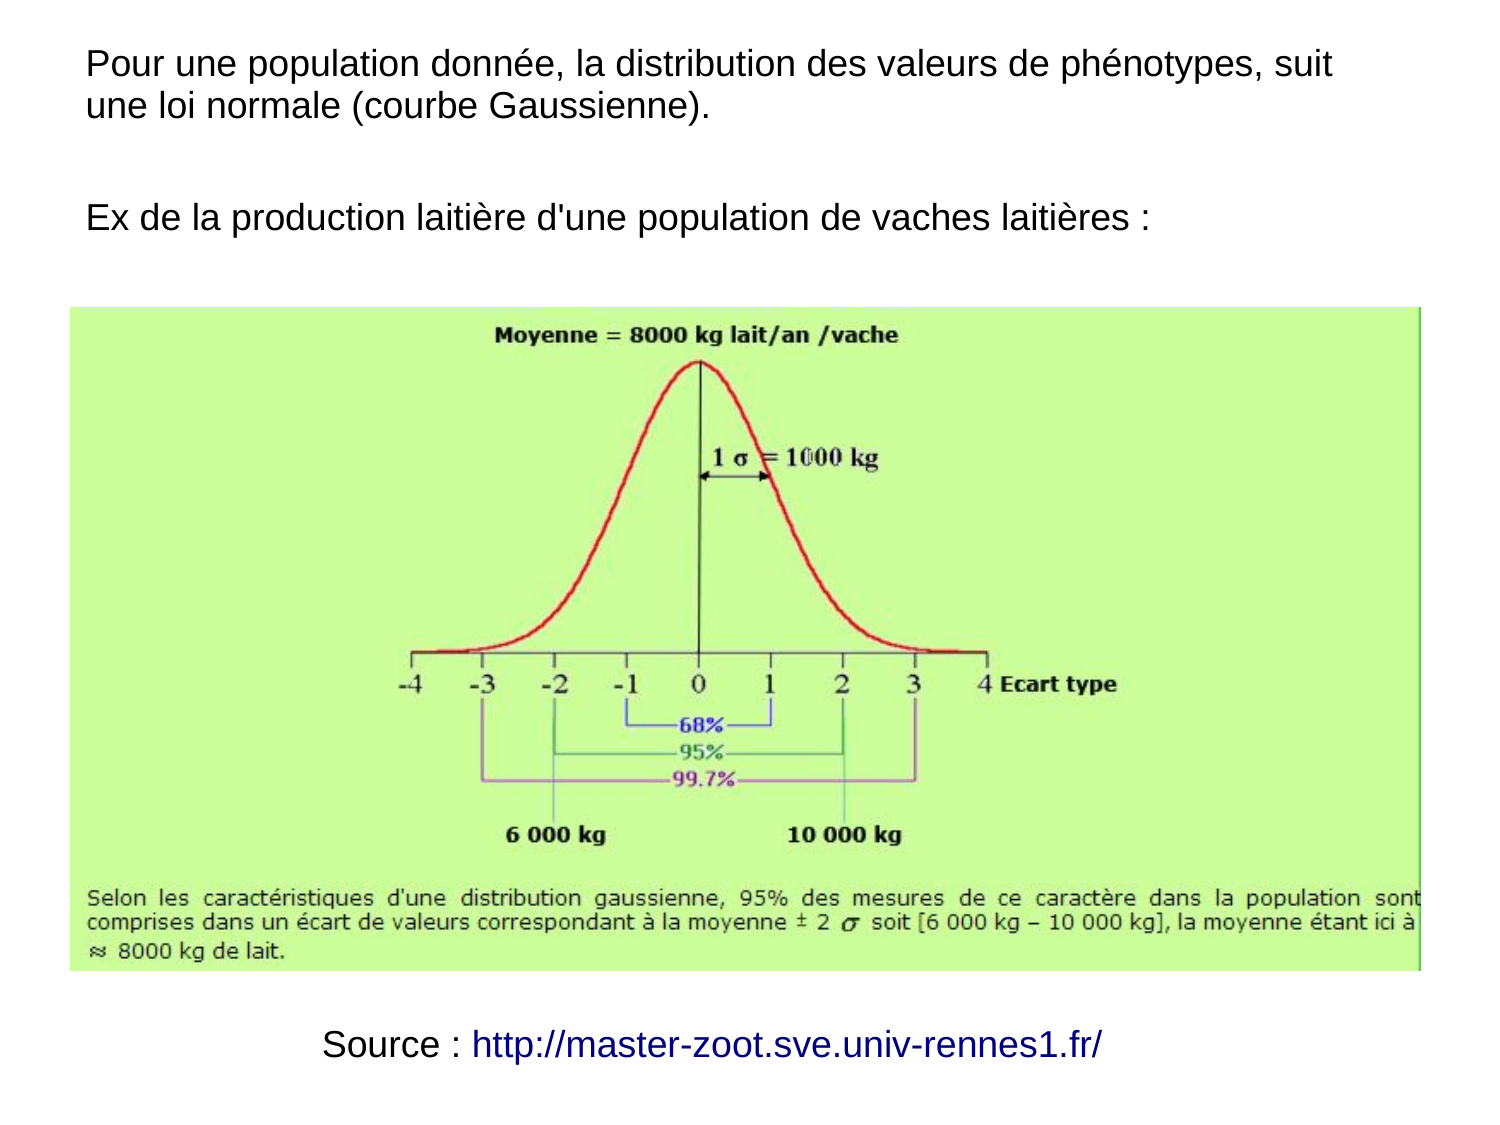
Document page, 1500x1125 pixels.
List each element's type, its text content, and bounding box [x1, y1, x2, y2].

picture [70, 307, 1421, 971]
text_box Ex de la production laitière d'une population de vaches laitières : [70, 188, 1430, 246]
text_box Pour une population donnée, la distribution des valeurs de phénotypes, suit une loi normale (courbe Gaussienne). [70, 35, 1418, 135]
text_box Source : http://master-zoot.sve.univ-rennes1.fr/ [307, 1015, 1118, 1115]
